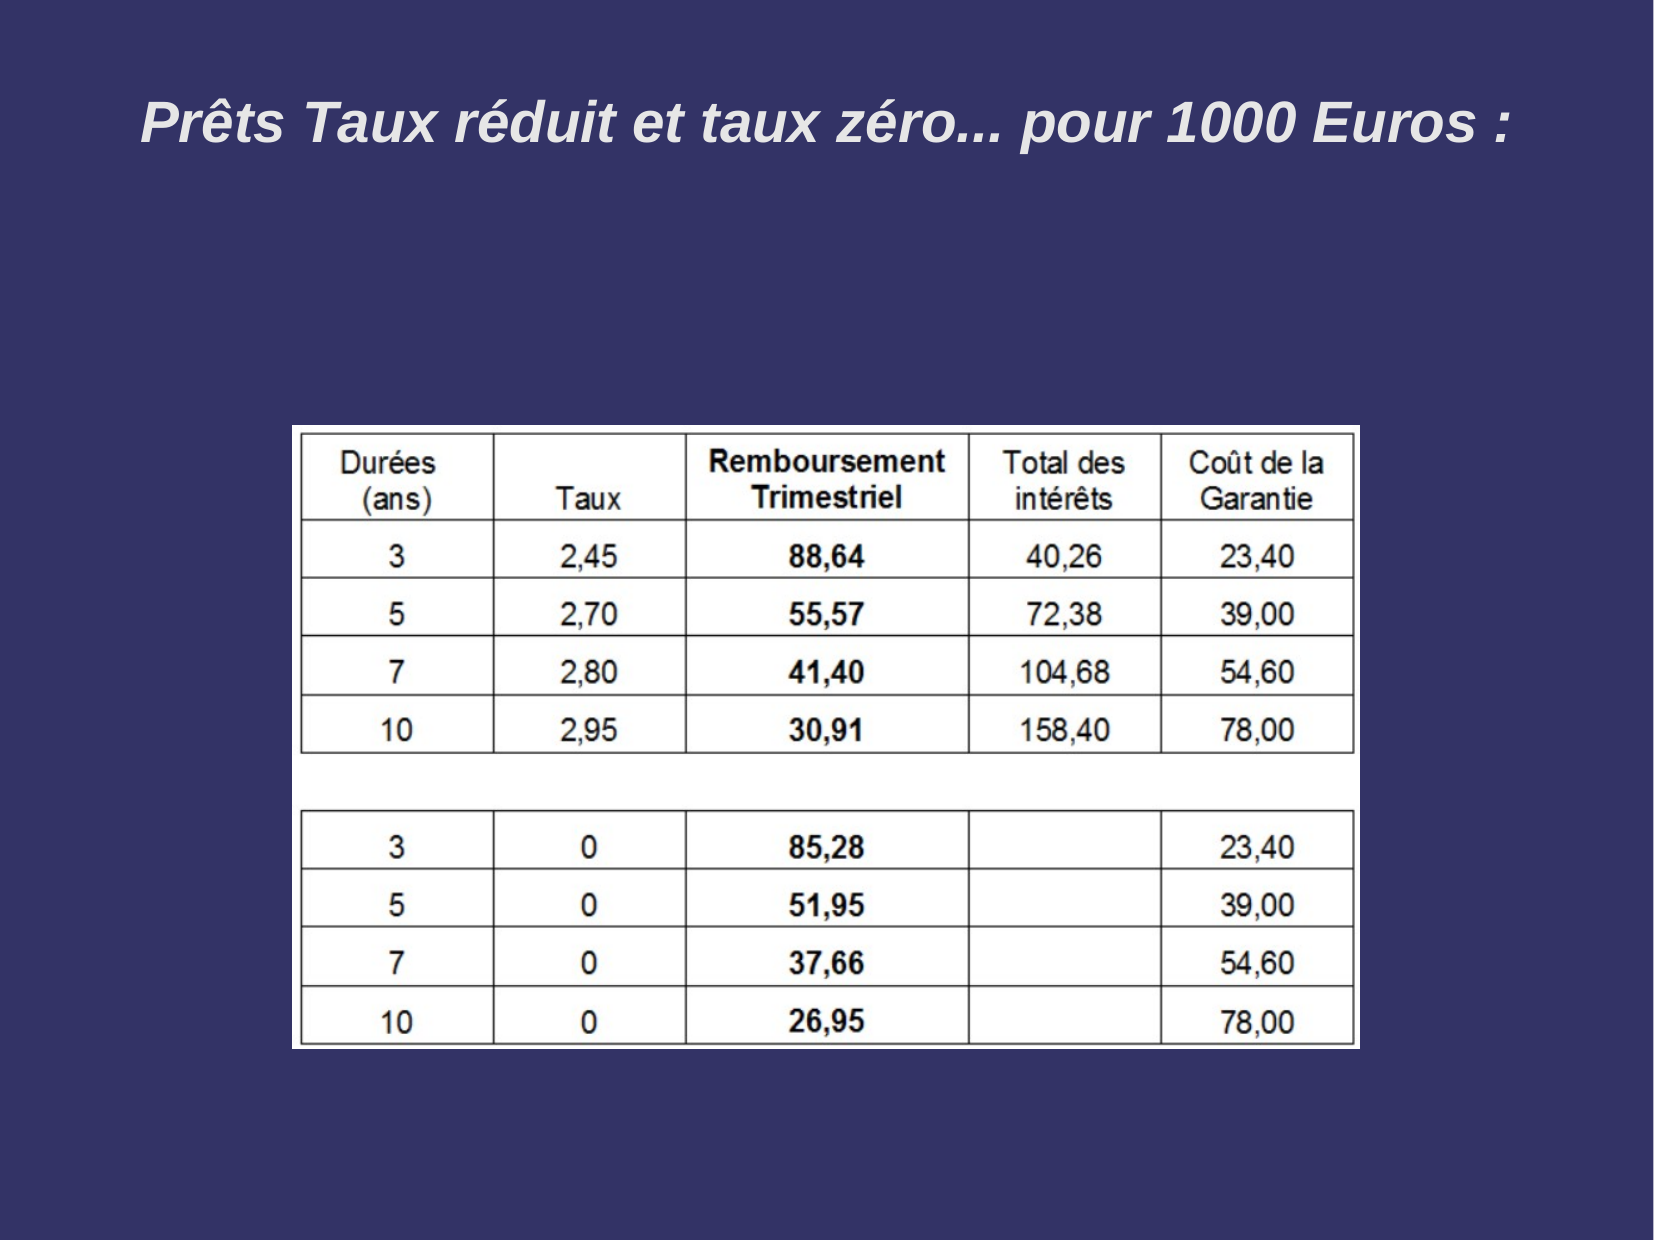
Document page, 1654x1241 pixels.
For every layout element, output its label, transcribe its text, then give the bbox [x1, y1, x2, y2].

picture [292, 425, 1360, 1049]
title Prêts Taux réduit et taux zéro... pour 1000 Euros : [121, 19, 1534, 227]
